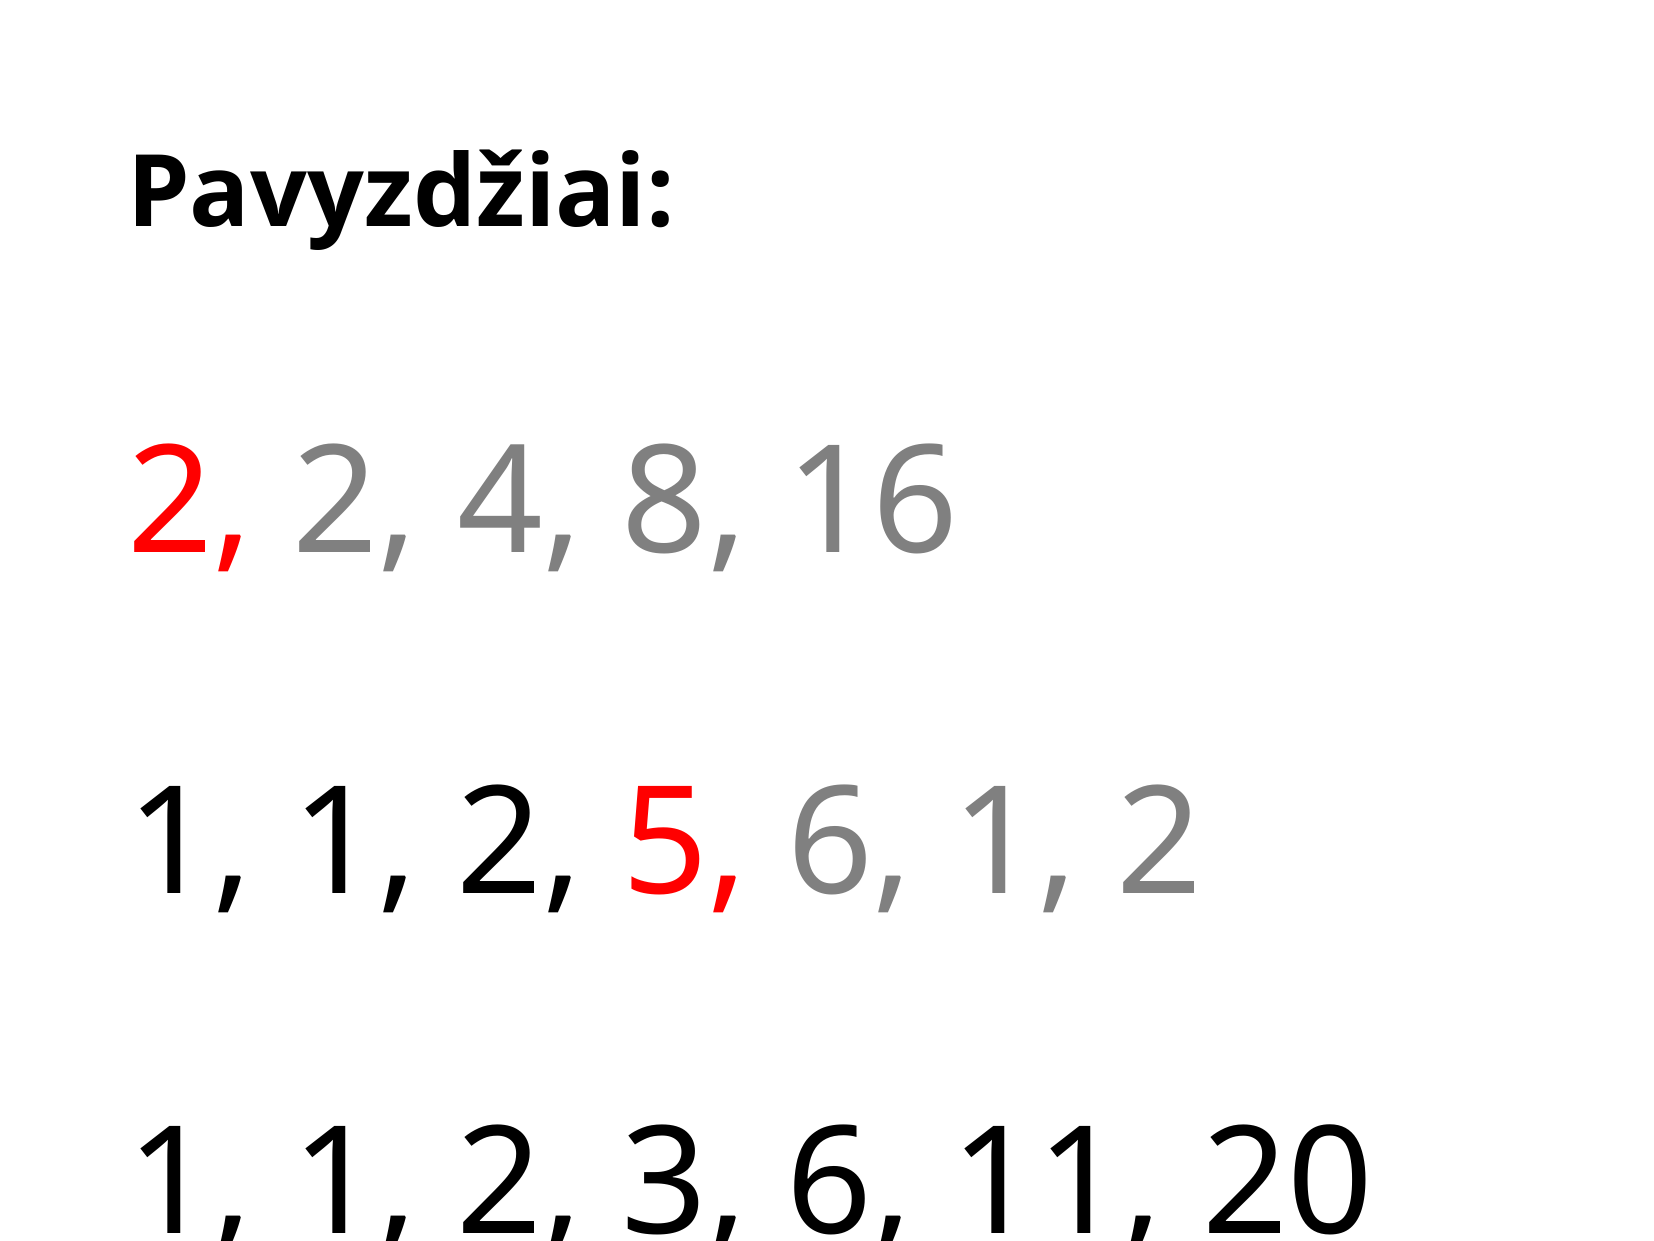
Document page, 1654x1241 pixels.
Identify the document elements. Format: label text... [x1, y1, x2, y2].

text_box Pavyzdžiai: 2, 2, 4, 8, 16 1, 1, 2, 5, 6, 1, 2 1, 1, 2, 3, 6, 11, 20 [112, 112, 1613, 1115]
